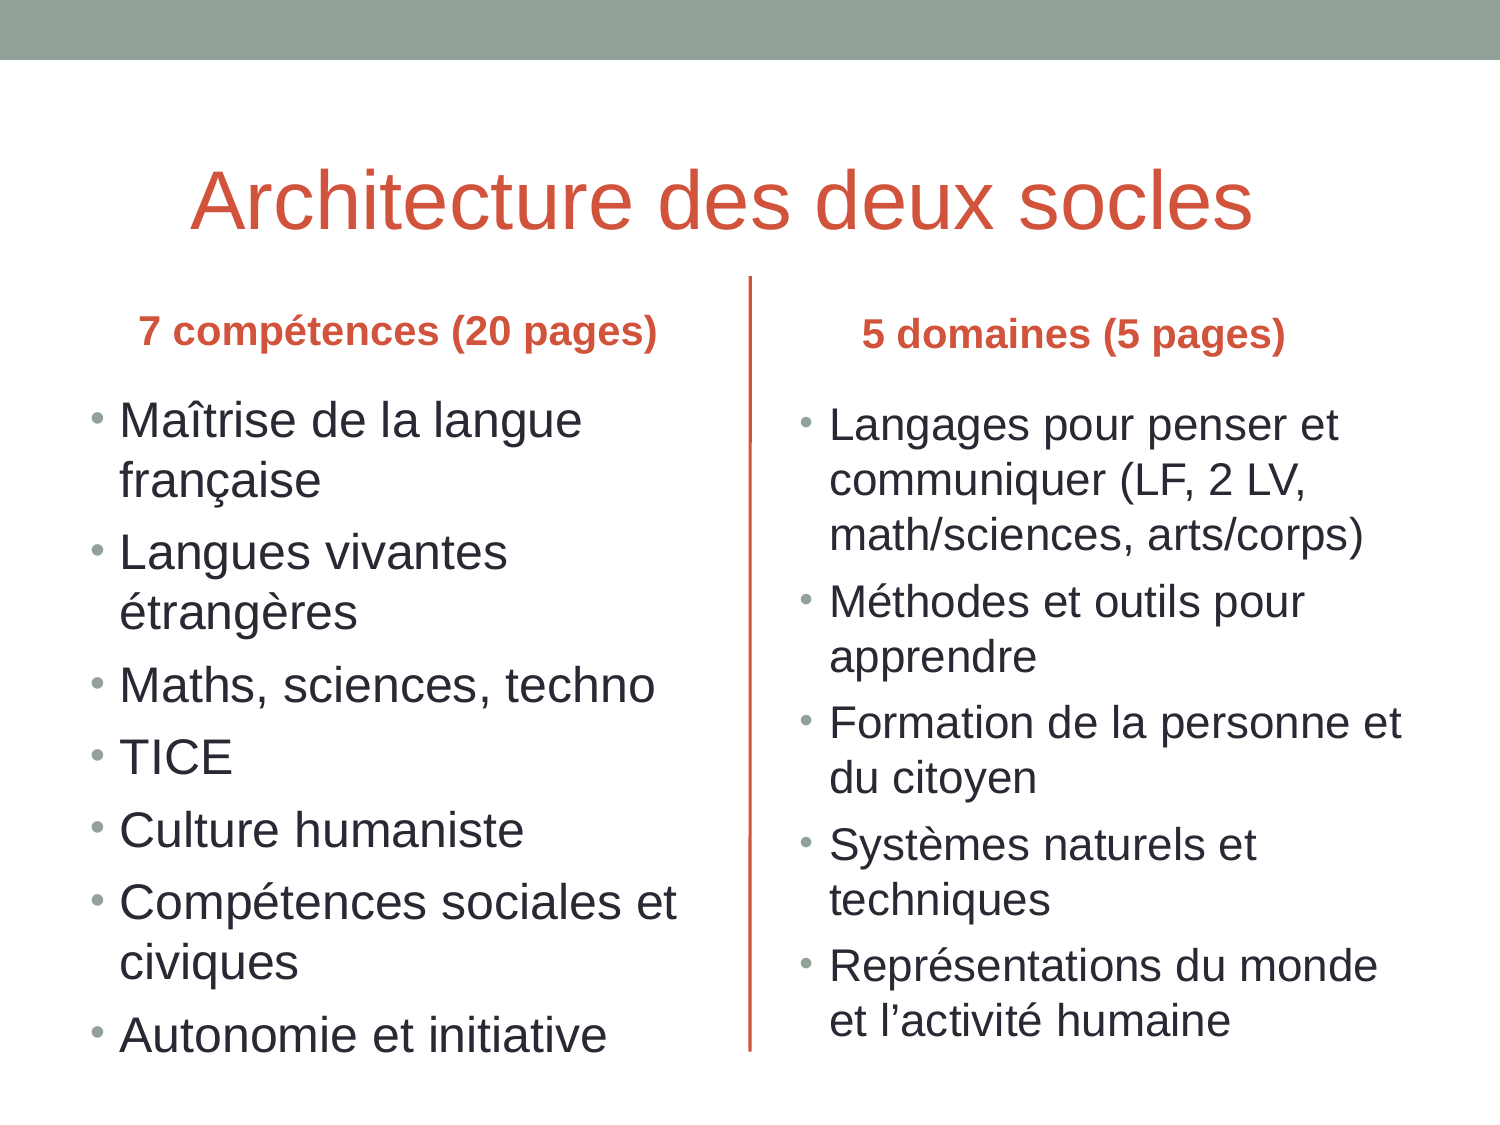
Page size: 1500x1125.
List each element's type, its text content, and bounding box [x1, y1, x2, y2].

list Langages pour penser et communiquer (LF, 2 LV, math/sciences, arts/corps) Méthodes et outils pour apprendre Formation de la personne et du citoyen Systèmes naturels et techniques Représentations du monde et l’activité humaine [784, 387, 1430, 1056]
list Maîtrise de la langue française Langues vivantes étrangères Maths, sciences, techno TICE Culture humaniste Compétences sociales et civiques Autonomie et initiative [74, 379, 721, 1083]
list 5 domaines (5 pages) [820, 290, 1328, 374]
title Architecture des deux socles [16, 114, 1430, 278]
list 7 compétences (20 pages) [100, 286, 697, 371]
